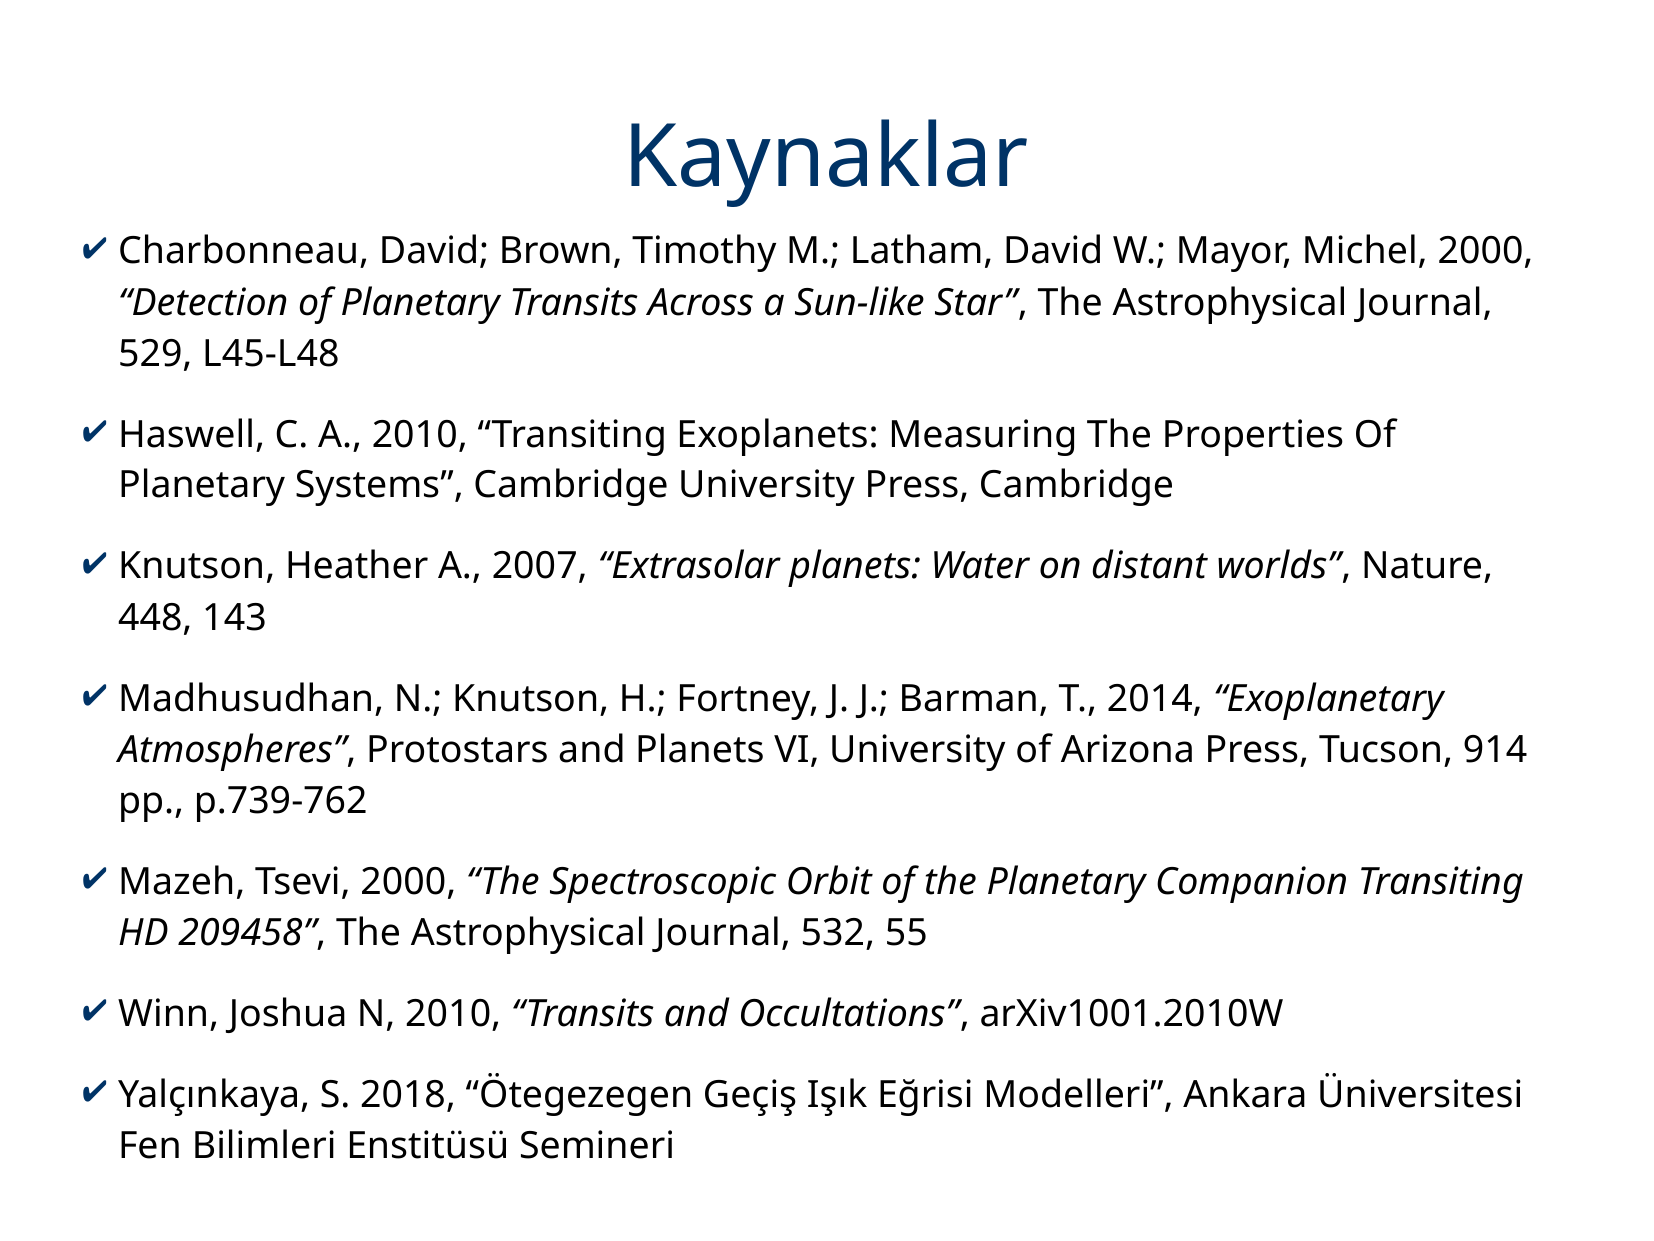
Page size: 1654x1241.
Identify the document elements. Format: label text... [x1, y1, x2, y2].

title Kaynaklar [82, 49, 1571, 250]
subtitle Charbonneau, David; Brown, Timothy M.; Latham, David W.; Mayor, Michel, 2000, “Detection of Planetary Transits Across a Sun-like Star”, The Astrophysical Journal, 529, L45-L48 Haswell, C. A., 2010, “Transiting Exoplanets: Measuring The Properties Of Planetary Systems”, Cambridge University Press, Cambridge Knutson, Heather A., 2007, “Extrasolar planets: Water on distant worlds”, Nature, 448, 143 Madhusudhan, N.; Knutson, H.; Fortney, J. J.; Barman, T., 2014, “Exoplanetary Atmospheres”, Protostars and Planets VI, University of Arizona Press, Tucson, 914 pp., p.739-762 Mazeh, Tsevi, 2000, “The Spectroscopic Orbit of the Planetary Companion Transiting HD 209458”, The Astrophysical Journal, 532, 55 Winn, Joshua N, 2010, “Transits and Occultations”, arXiv1001.2010W Yalçınkaya, S. 2018, “Ötegezegen Geçiş Işık Eğrisi Modelleri”, Ankara Üniversitesi Fen Bilimleri Enstitüsü Semineri [82, 250, 1571, 1143]
